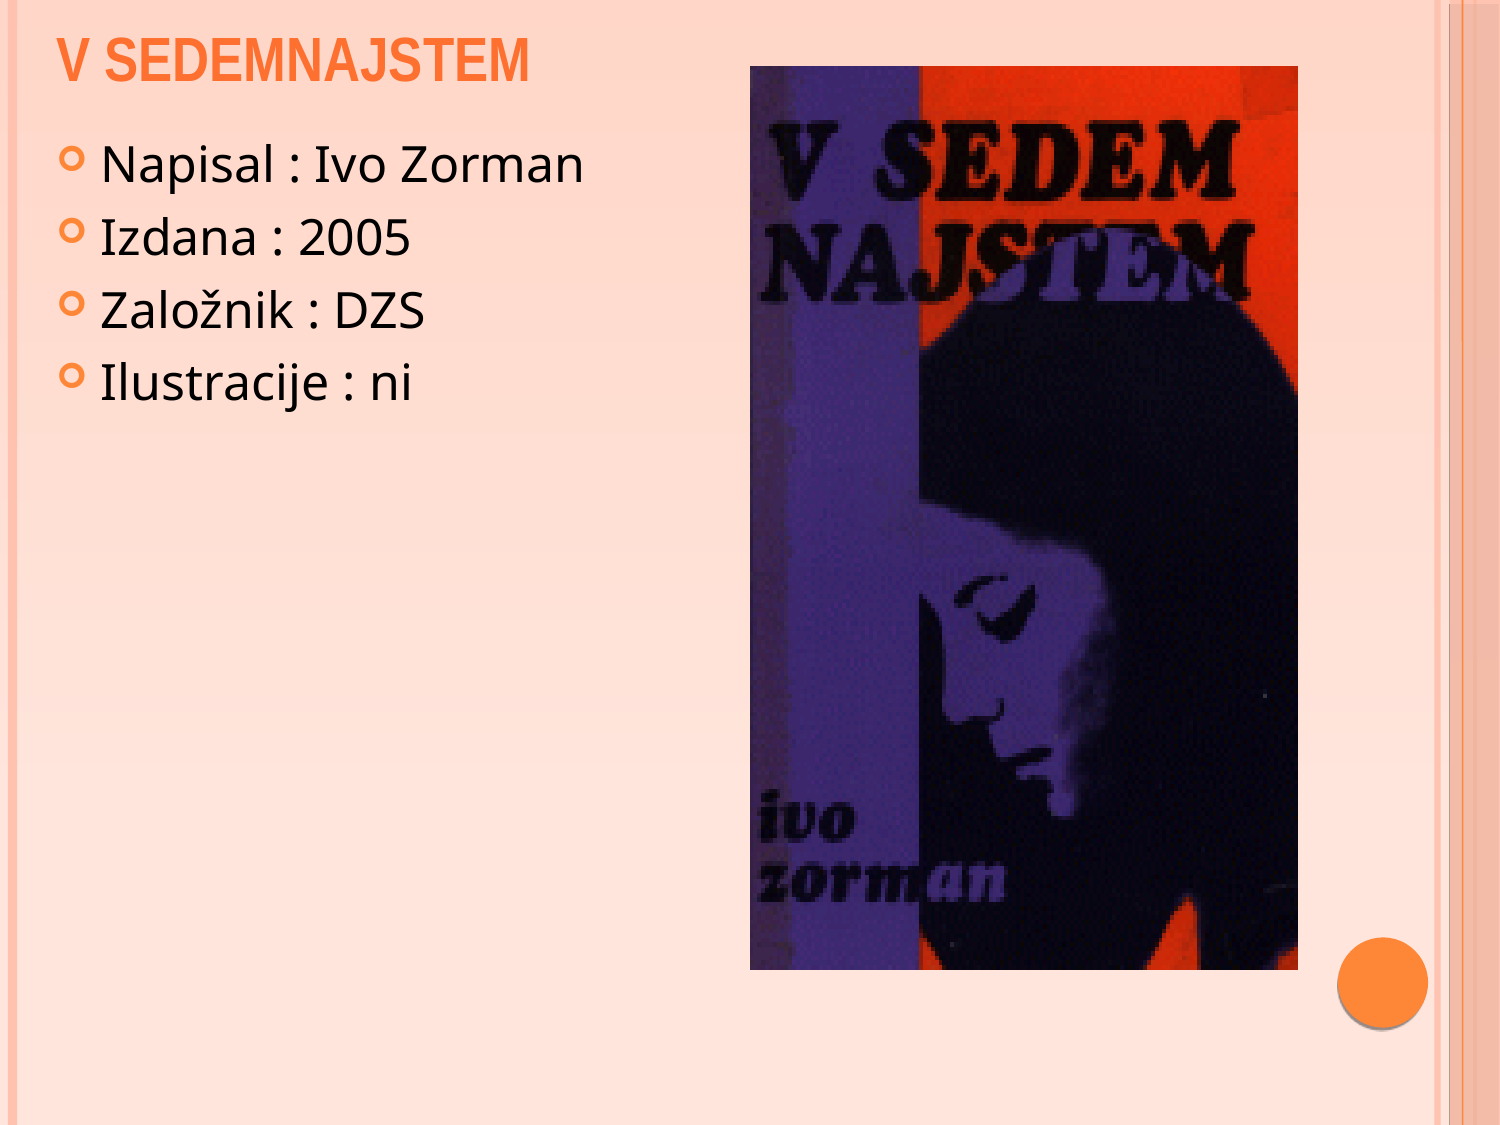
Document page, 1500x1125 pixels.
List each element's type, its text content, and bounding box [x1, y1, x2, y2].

list Napisal : Ivo Zorman Izdana : 2005 Založnik : DZS Ilustracije : ni [41, 125, 750, 925]
title V sedemnajstem [41, 0, 1267, 102]
picture [750, 66, 1298, 970]
